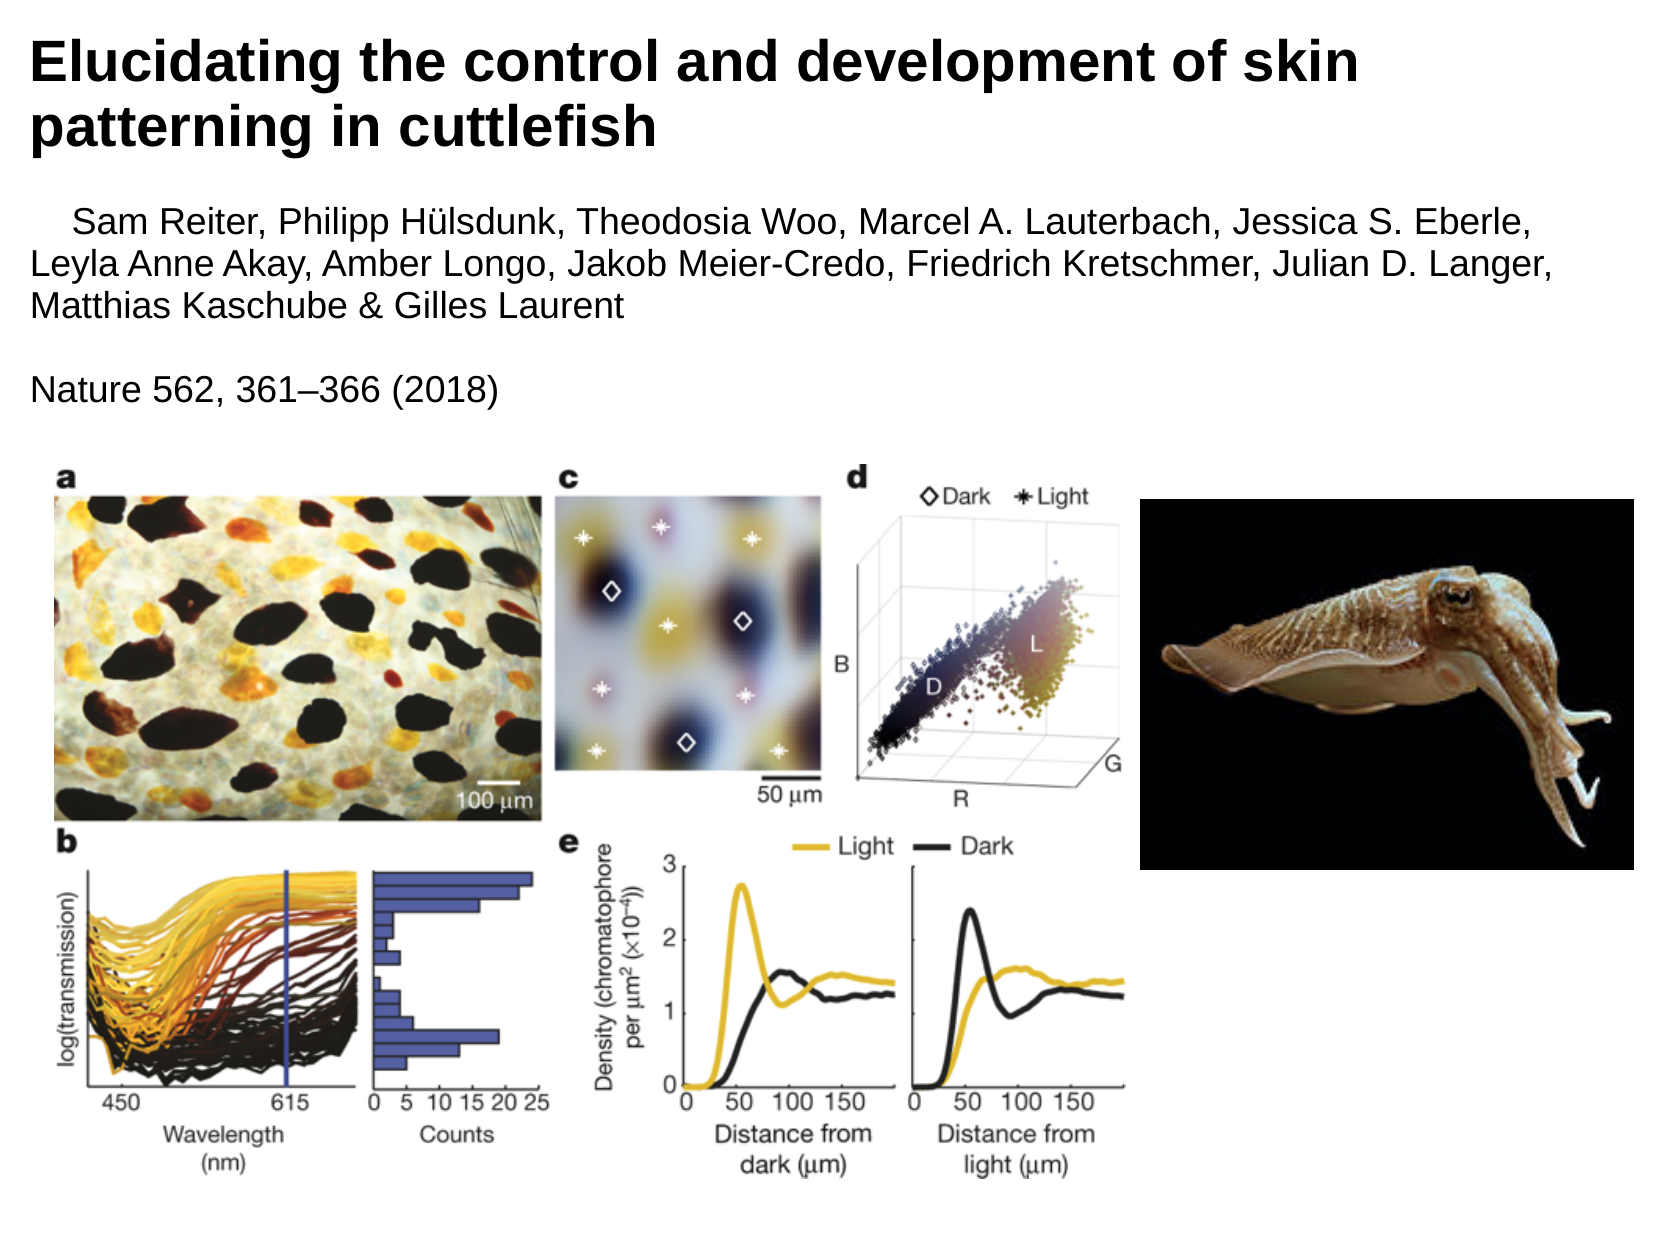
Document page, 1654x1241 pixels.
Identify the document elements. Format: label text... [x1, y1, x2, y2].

picture [54, 464, 1126, 1179]
text_box Elucidating the control and development of skin patterning in cuttlefish Sam Reiter, Philipp Hülsdunk, Theodosia Woo, Marcel A. Lauterbach, Jessica S. Eberle, Leyla Anne Akay, Amber Longo, Jakob Meier-Credo, Friedrich Kretschmer, Julian D. Langer, Matthias Kaschube & Gilles Laurent Nature 562, 361–366 (2018) [15, 21, 1648, 502]
picture [1140, 499, 1634, 871]
